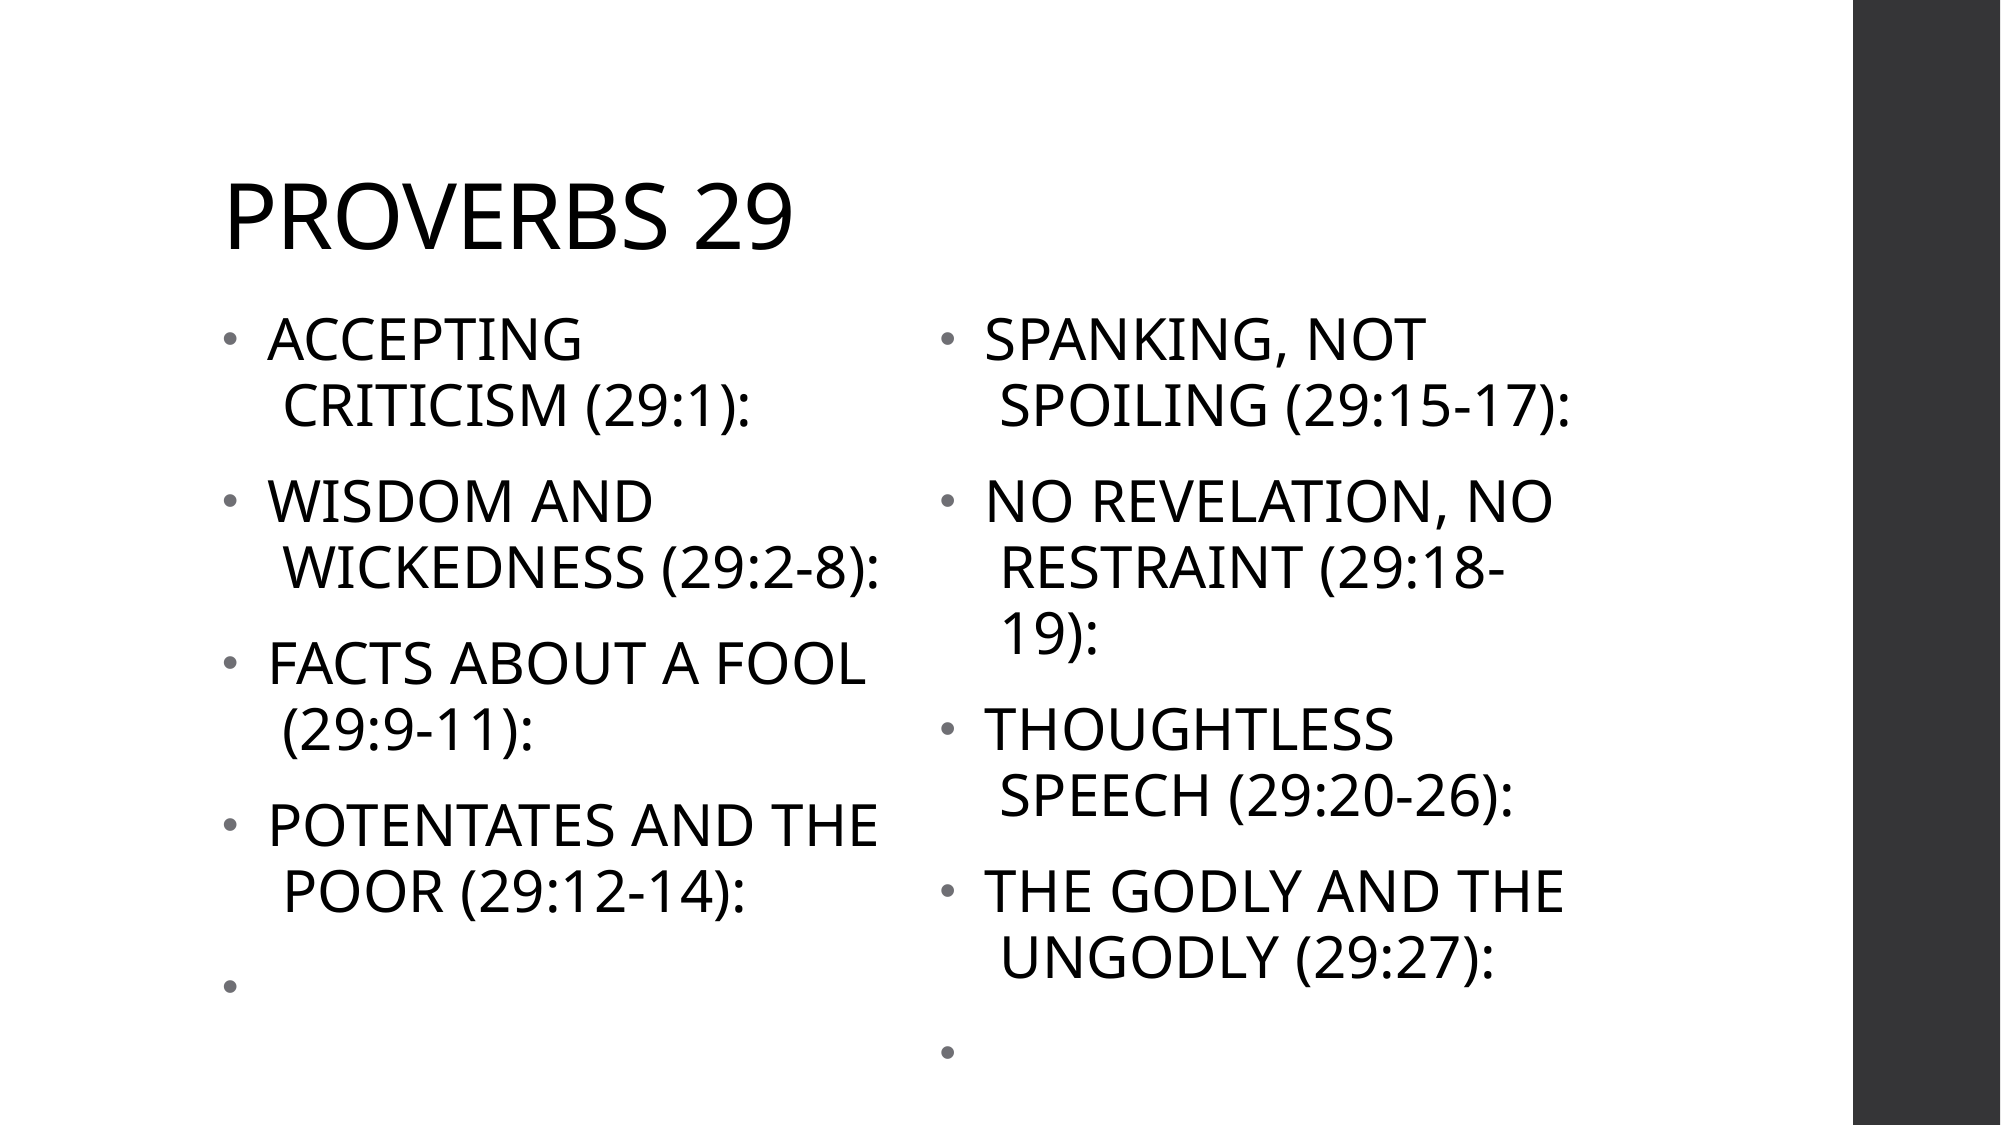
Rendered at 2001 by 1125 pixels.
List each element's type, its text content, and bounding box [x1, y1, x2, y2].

list ACCEPTING CRITICISM (29:1): WISDOM AND WICKEDNESS (29:2-8): FACTS ABOUT A FOOL (29:9-11): POTENTATES AND THE POOR (29:12-14): [207, 299, 900, 1014]
title PROVERBS 29 [206, 60, 1797, 278]
list SPANKING, NOT SPOILING (29:15-17): NO REVELATION, NO RESTRAINT (29:18-19): THOUGHTLESS SPEECH (29:20-26): THE GODLY AND THE UNGODLY (29:27): [924, 299, 1617, 1014]
